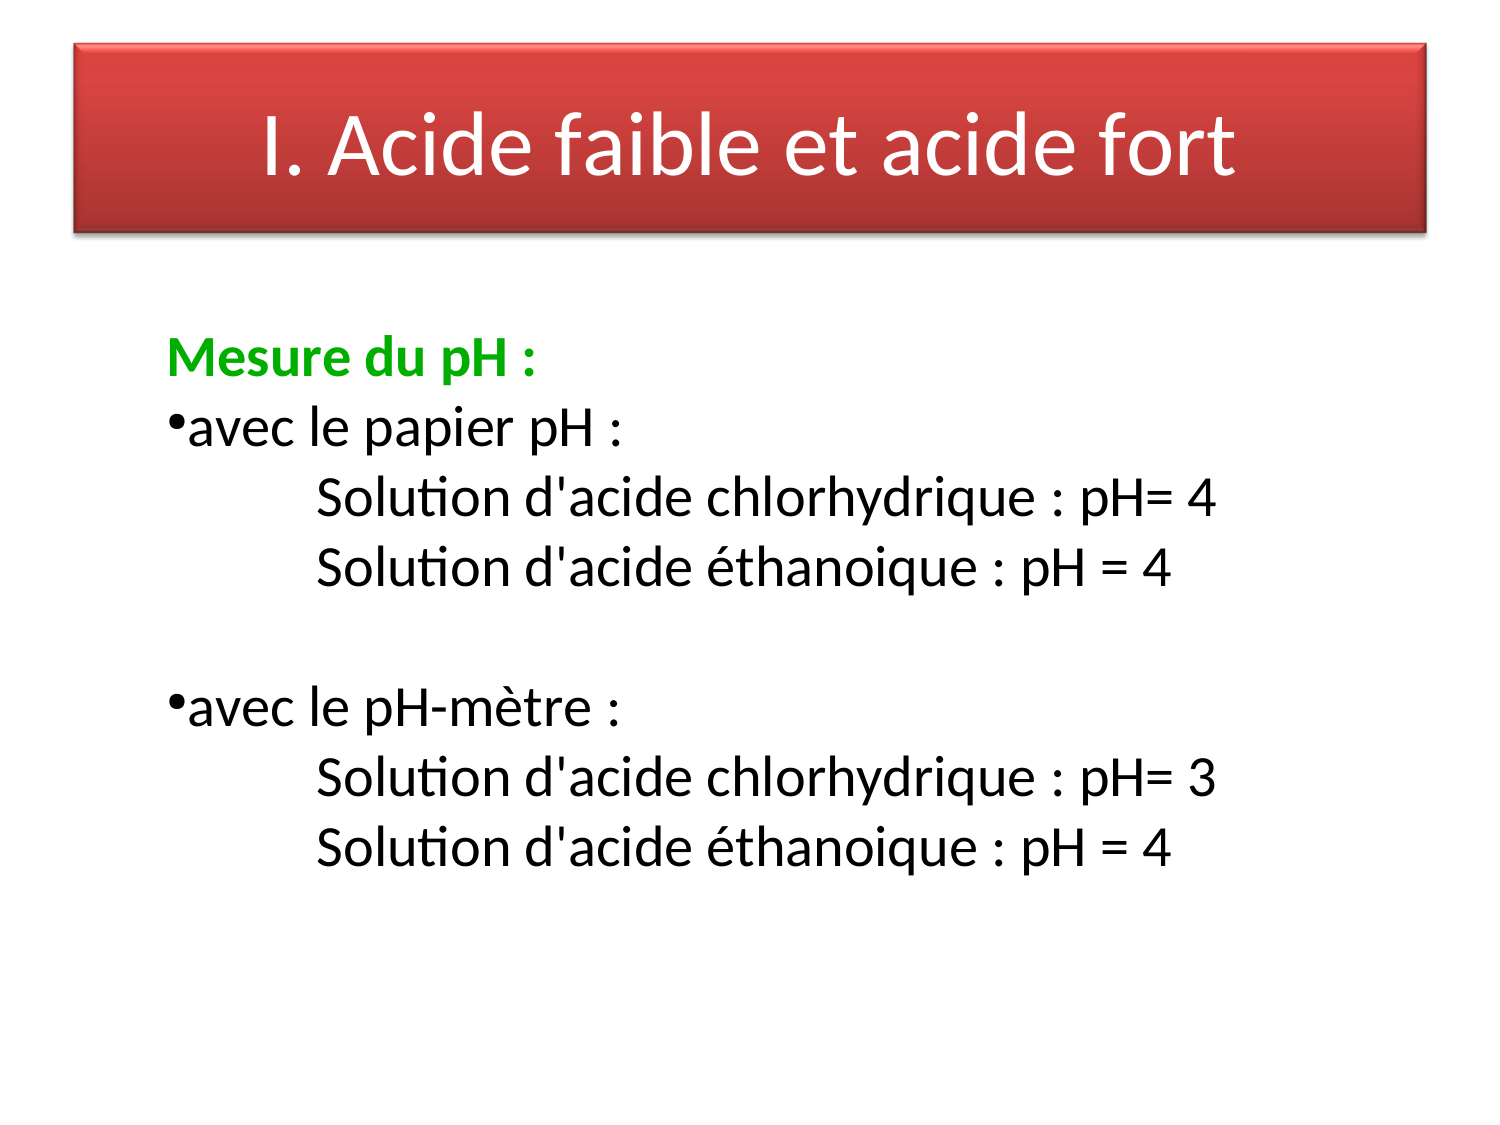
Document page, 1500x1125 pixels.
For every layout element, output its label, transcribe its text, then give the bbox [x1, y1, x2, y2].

text_box I. Acide faible et acide fort [75, 45, 1426, 233]
text_box Mesure du pH : avec le papier pH : Solution d'acide chlorhydrique : pH= 4 Solution d'acide éthanoique : pH = 4 avec le pH-mètre : Solution d'acide chlorhydrique : pH= 3 Solution d'acide éthanoique : pH = 4 [151, 311, 1270, 886]
picture [65, 38, 1435, 246]
